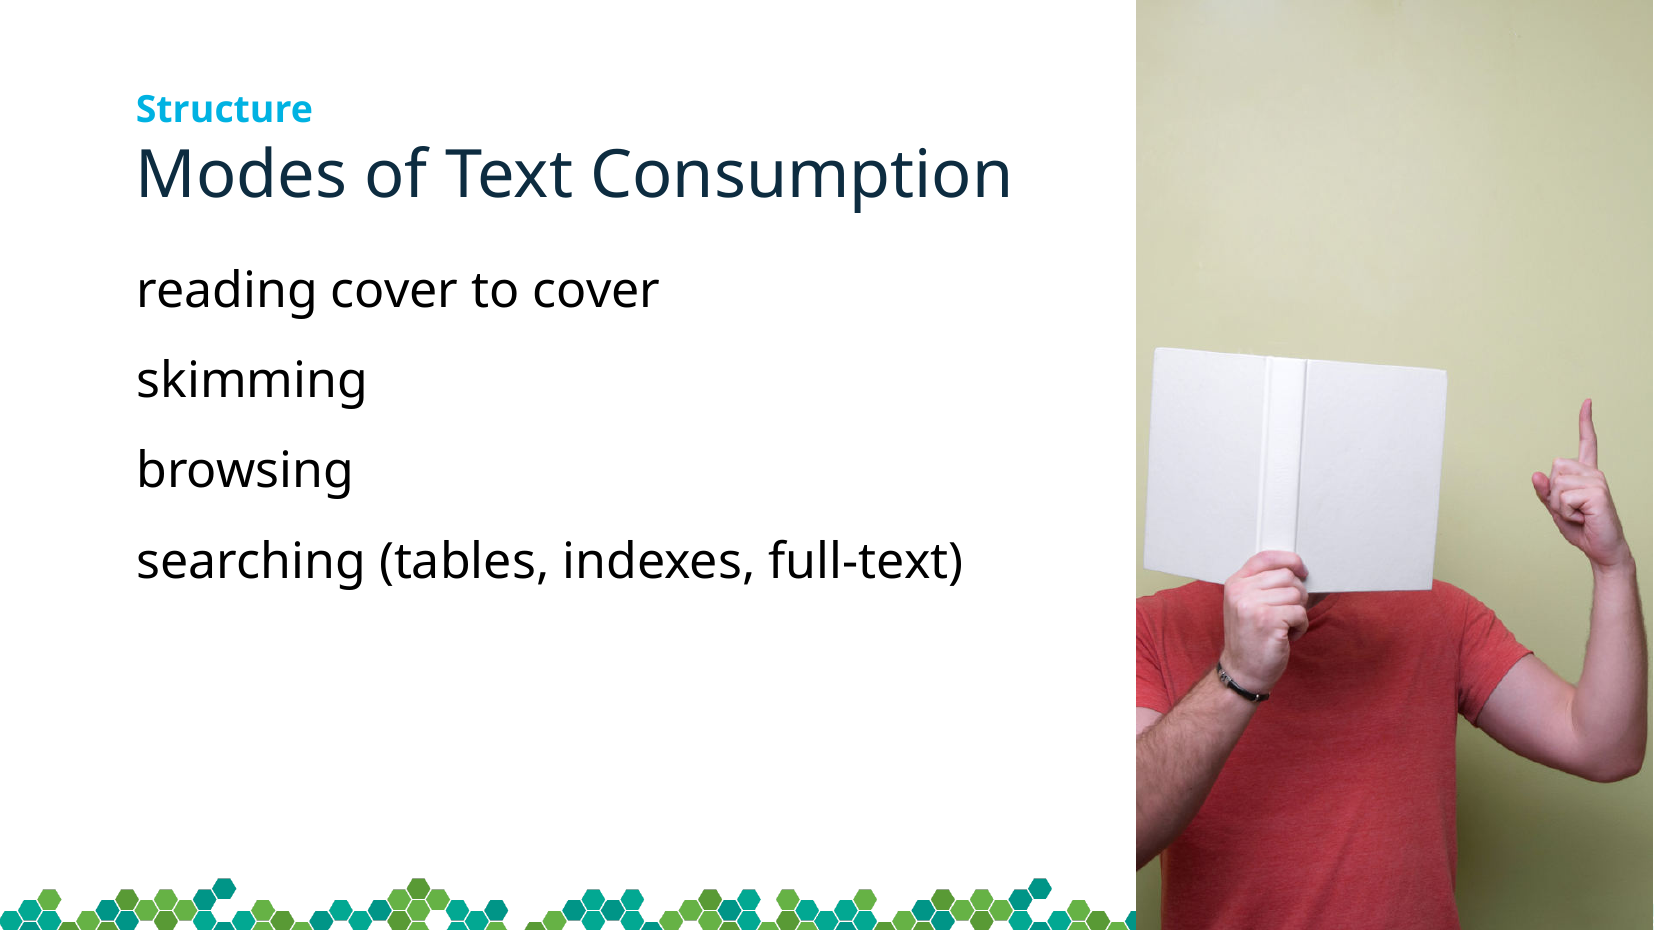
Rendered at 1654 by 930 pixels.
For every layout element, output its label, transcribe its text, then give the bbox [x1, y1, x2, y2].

list reading cover to cover skimming browsing searching (tables, indexes, full-text) [136, 253, 1136, 793]
title Structure Modes of Text Consumption [135, 72, 1136, 228]
picture [0, 0, 1654, 930]
